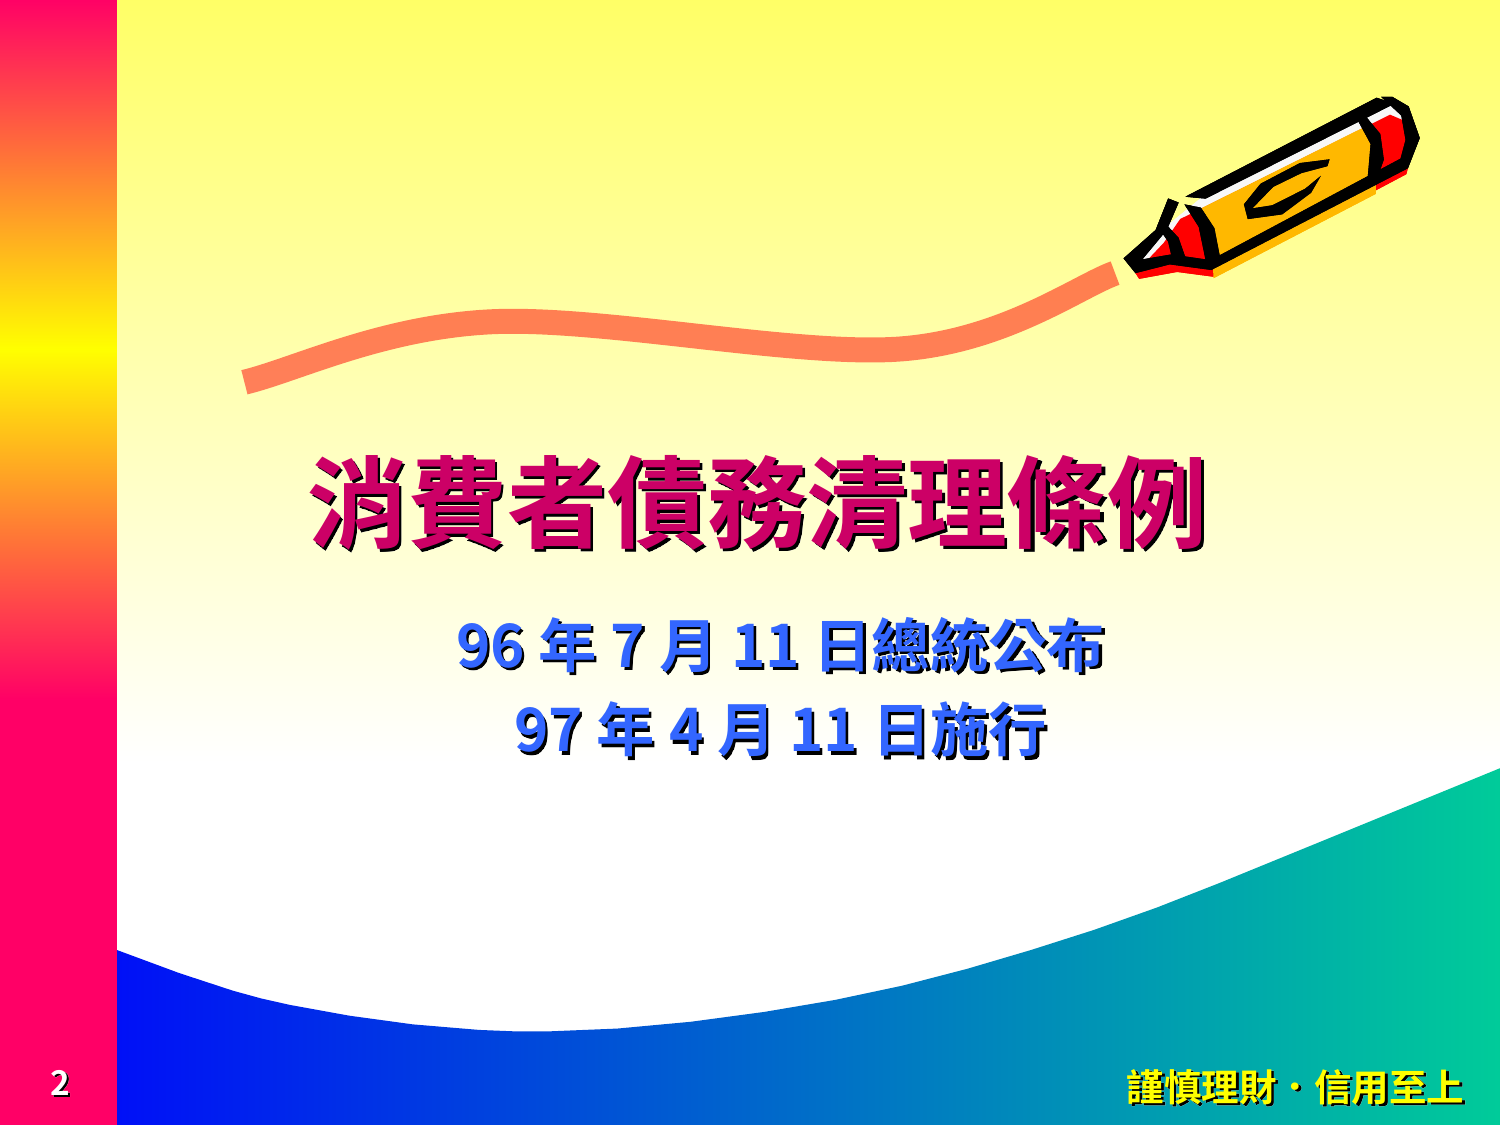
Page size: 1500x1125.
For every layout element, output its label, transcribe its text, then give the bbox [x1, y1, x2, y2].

subtitle 96年7月11日總統公布 97年4月11日施行 [317, 601, 1244, 808]
title 消費者債務清理條例 [282, 384, 1233, 617]
